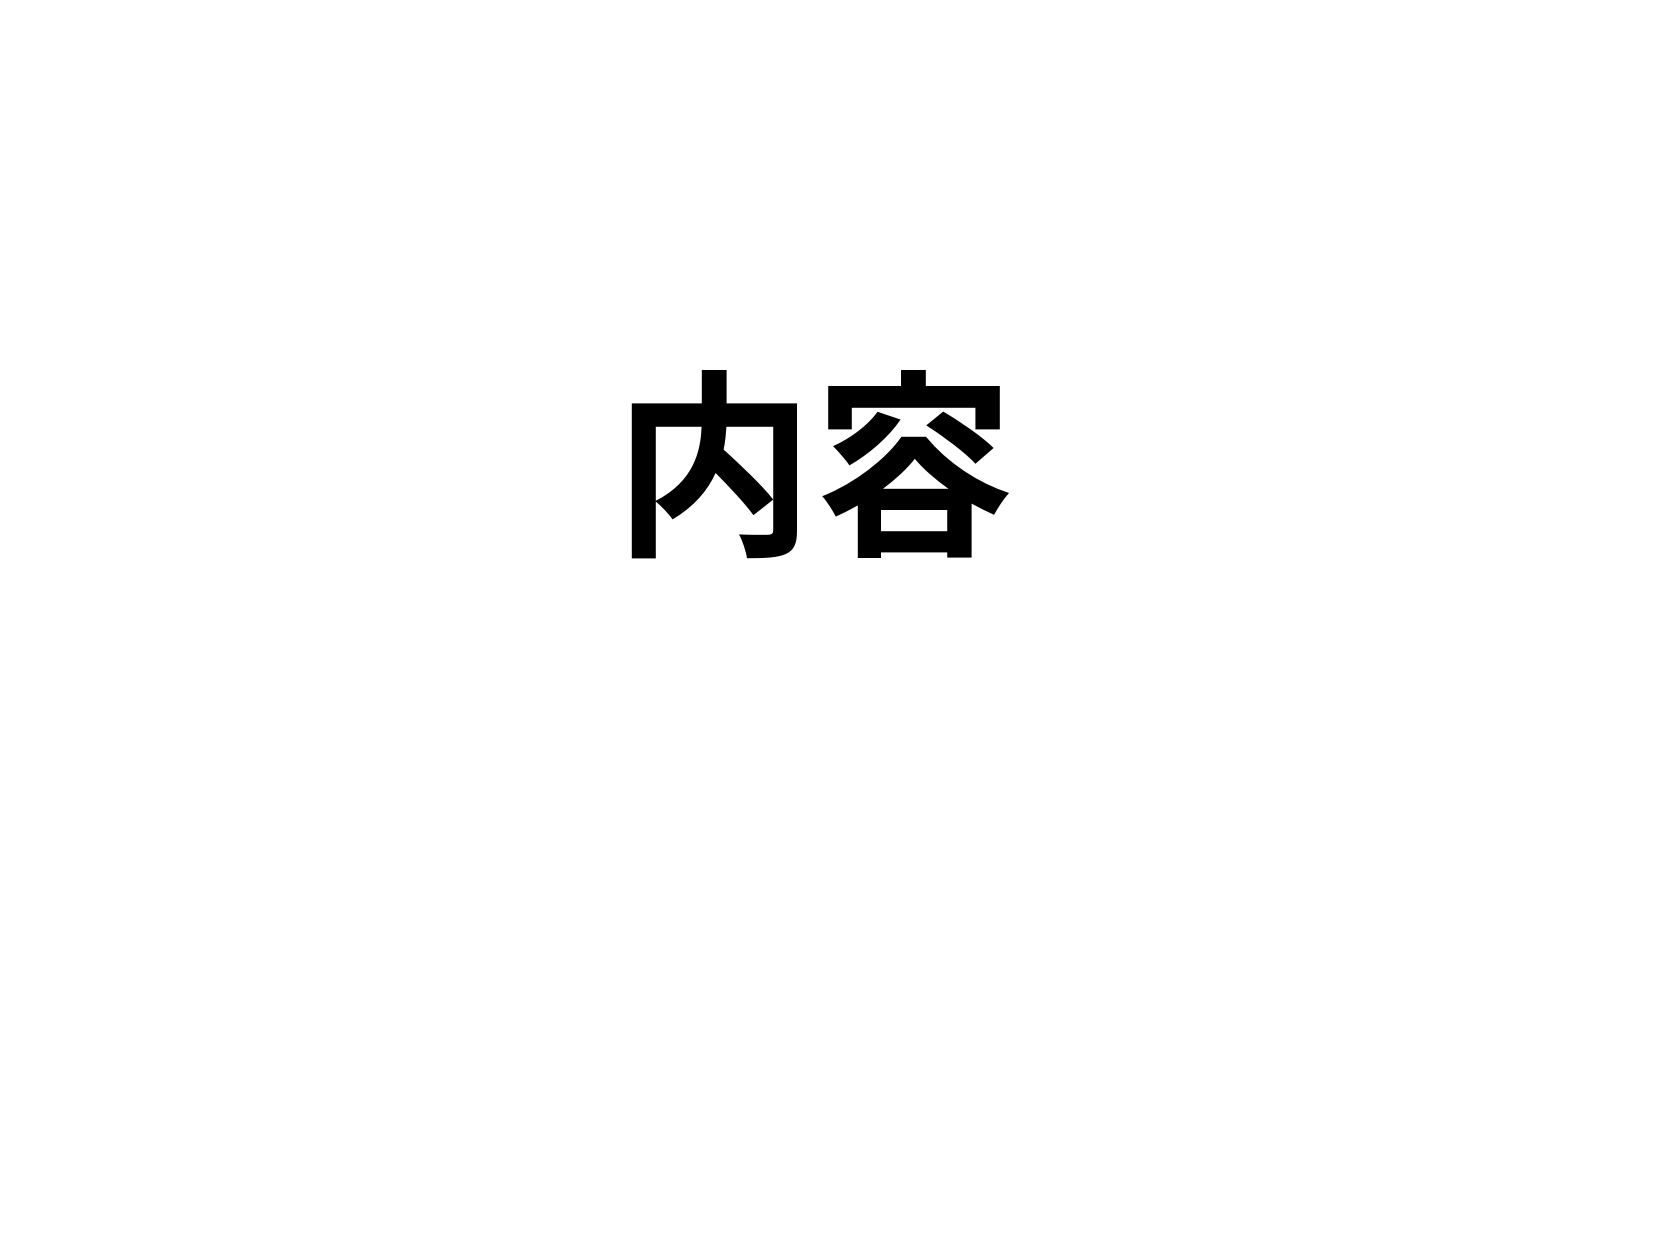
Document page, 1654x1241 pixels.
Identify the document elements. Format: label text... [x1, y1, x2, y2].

text_box 内容 [599, 301, 1063, 532]
